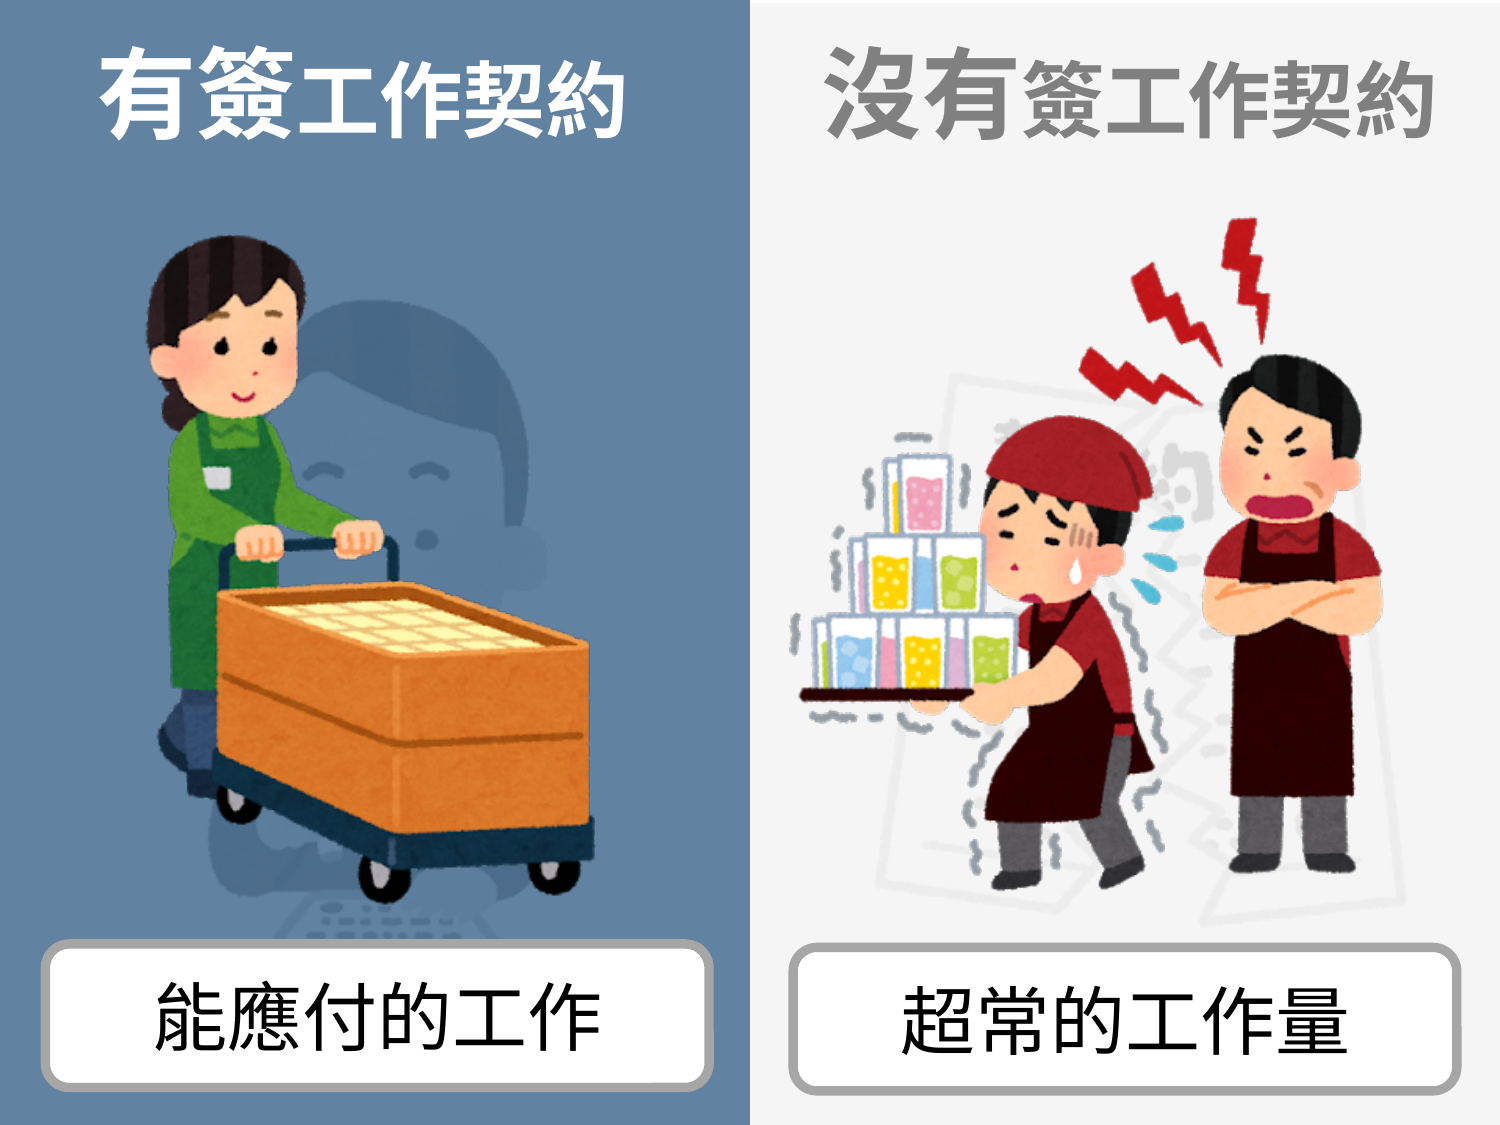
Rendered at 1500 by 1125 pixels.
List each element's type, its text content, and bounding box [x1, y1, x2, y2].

list 有簽工作契約 [45, 23, 680, 159]
picture [68, 202, 673, 912]
text_box 超常的工作量 [793, 947, 1457, 1091]
text_box 能應付的工作 [45, 943, 710, 1088]
picture [752, 206, 1420, 910]
text_box [0, 0, 1500, 1125]
list 沒有簽工作契約 [759, 23, 1500, 159]
